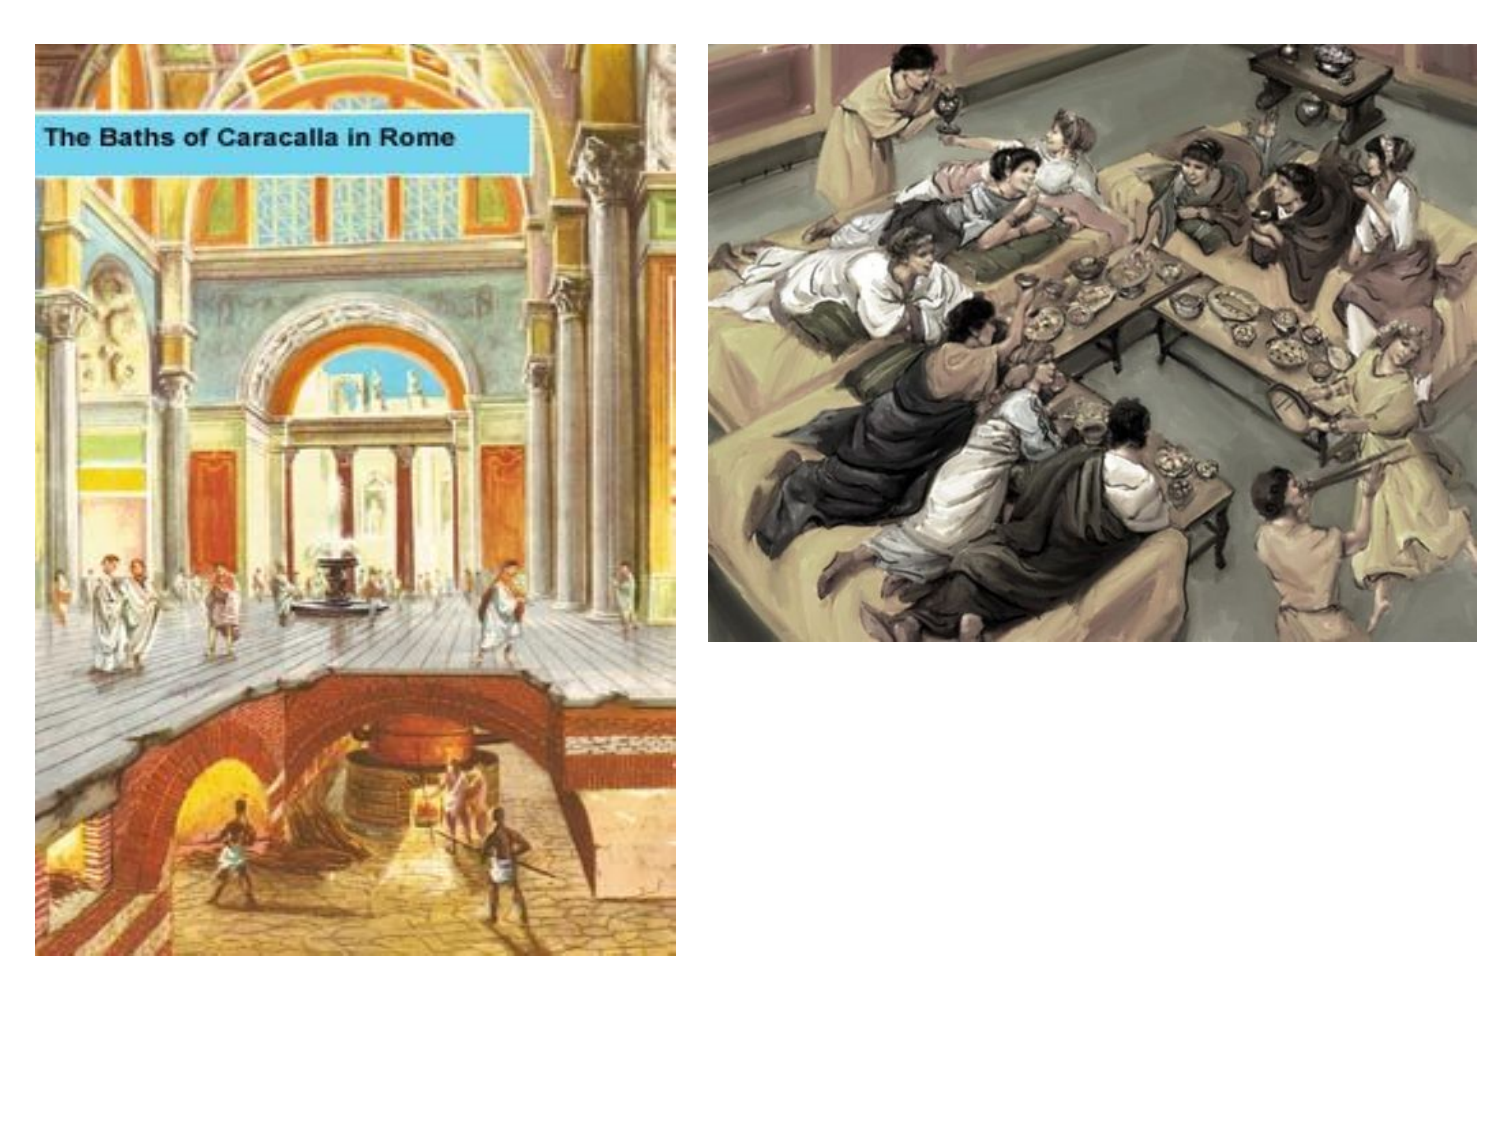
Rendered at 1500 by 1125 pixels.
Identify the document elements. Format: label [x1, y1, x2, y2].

picture [35, 44, 676, 956]
picture [708, 44, 1477, 642]
